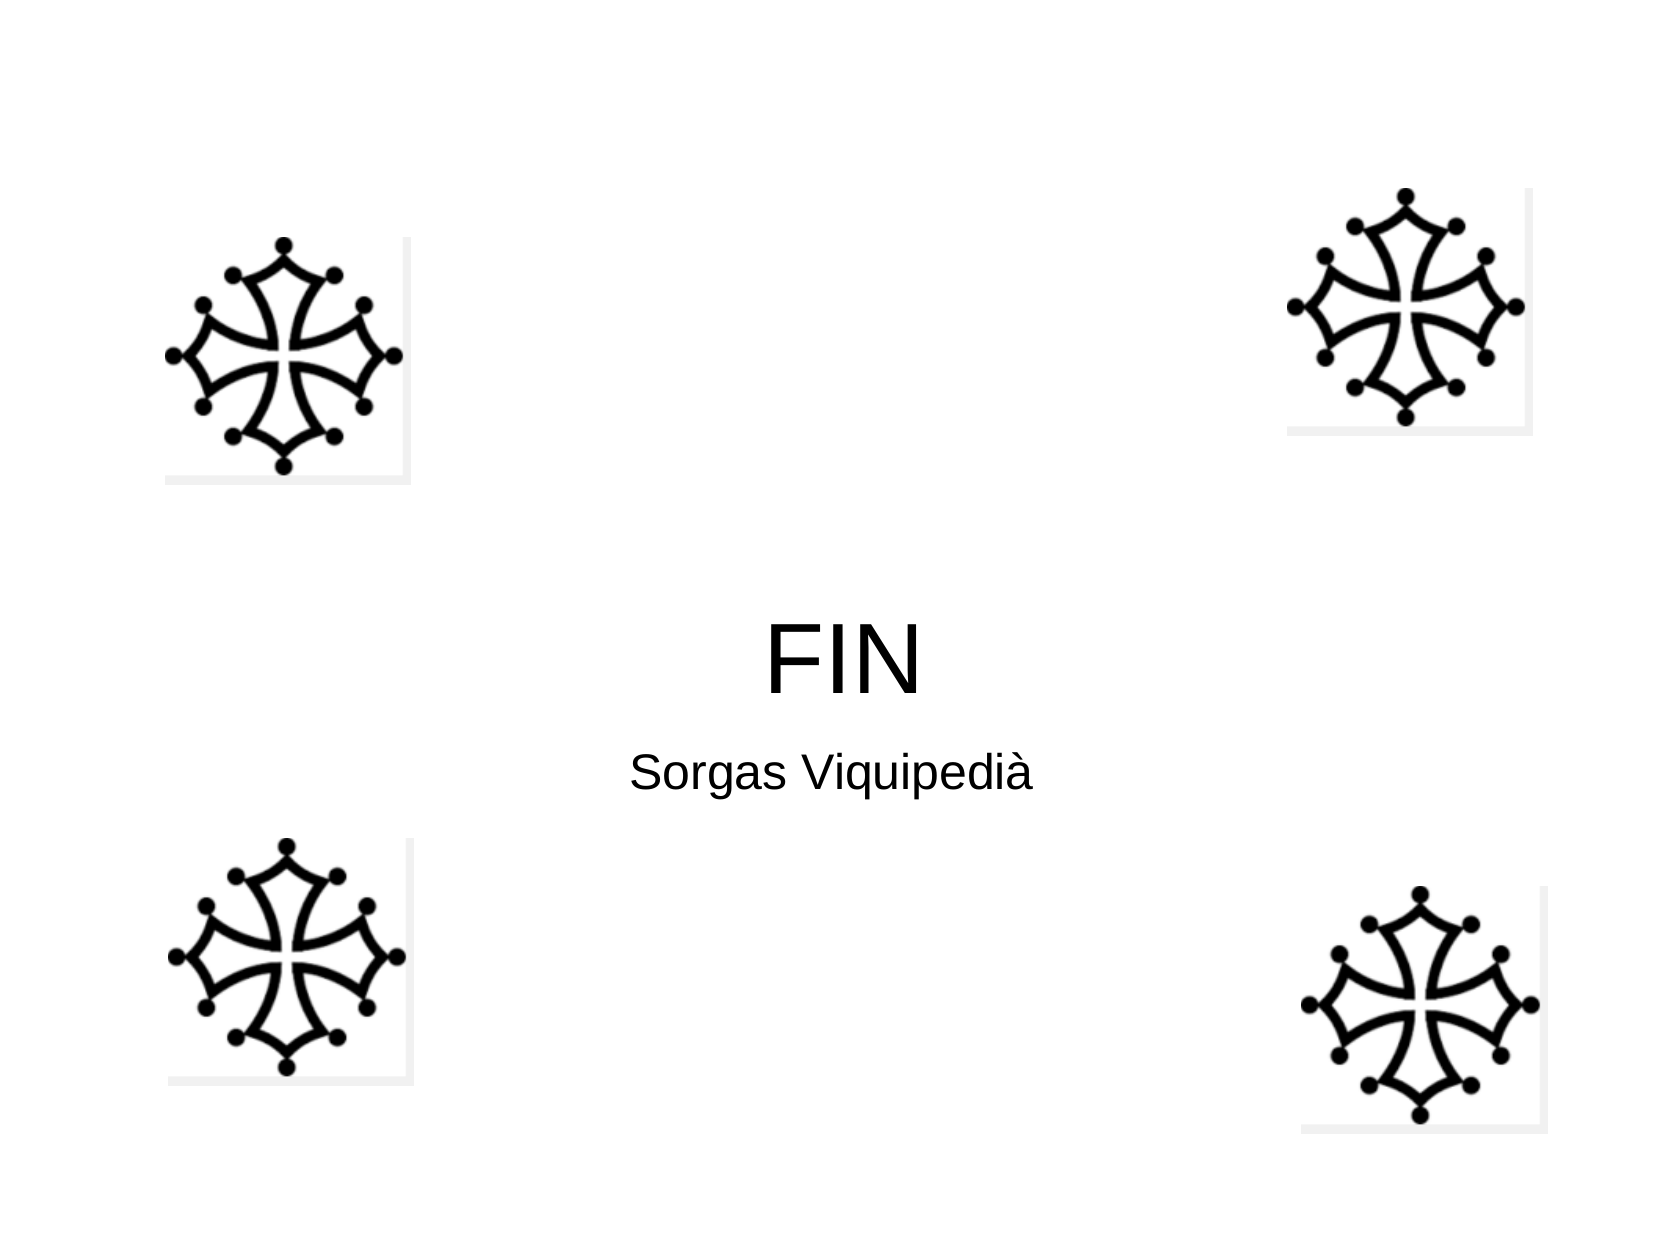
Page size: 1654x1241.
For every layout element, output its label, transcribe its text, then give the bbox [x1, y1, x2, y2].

picture [165, 237, 411, 485]
picture [1301, 886, 1548, 1134]
picture [1287, 188, 1533, 436]
list FIN Sorgas Viquipedià [82, 290, 1571, 1109]
picture [168, 838, 414, 1086]
